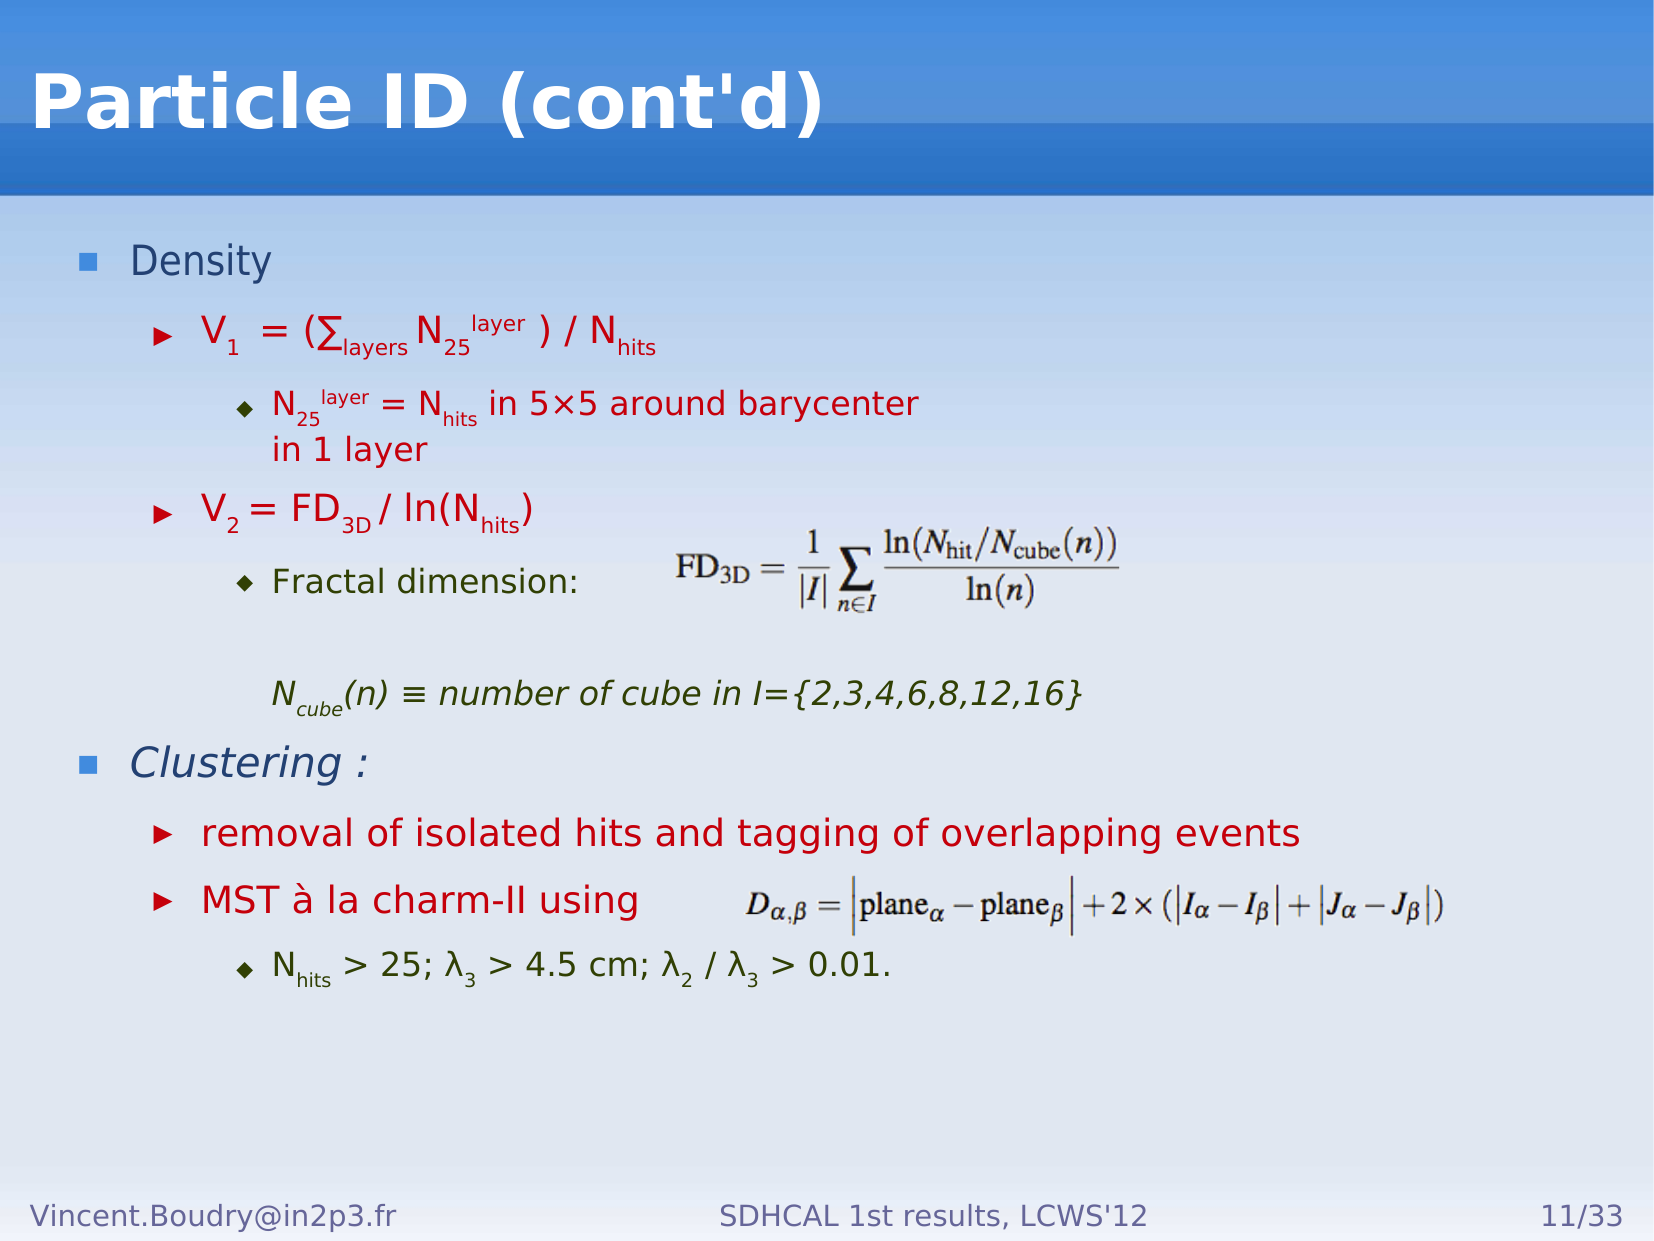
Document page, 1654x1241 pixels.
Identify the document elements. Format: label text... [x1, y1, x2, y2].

list Density V1 = (∑layers N25layer ) / Nhits N25layer = Nhits in 5×5 around barycenter in 1 layer V2 = FD3D / ln(Nhits) Fractal dimension: Ncube(n) ≡ number of cube in I={2,3,4,6,8,12,16} Clustering : removal of isolated hits and tagging of overlapping events MST à la charm-II using Nhits > 25; λ3 > 4.5 cm; λ2 / λ3 > 0.01. [59, 236, 1595, 1152]
picture [0, 0, 1654, 1241]
title Particle ID (cont'd) [29, 0, 1654, 207]
